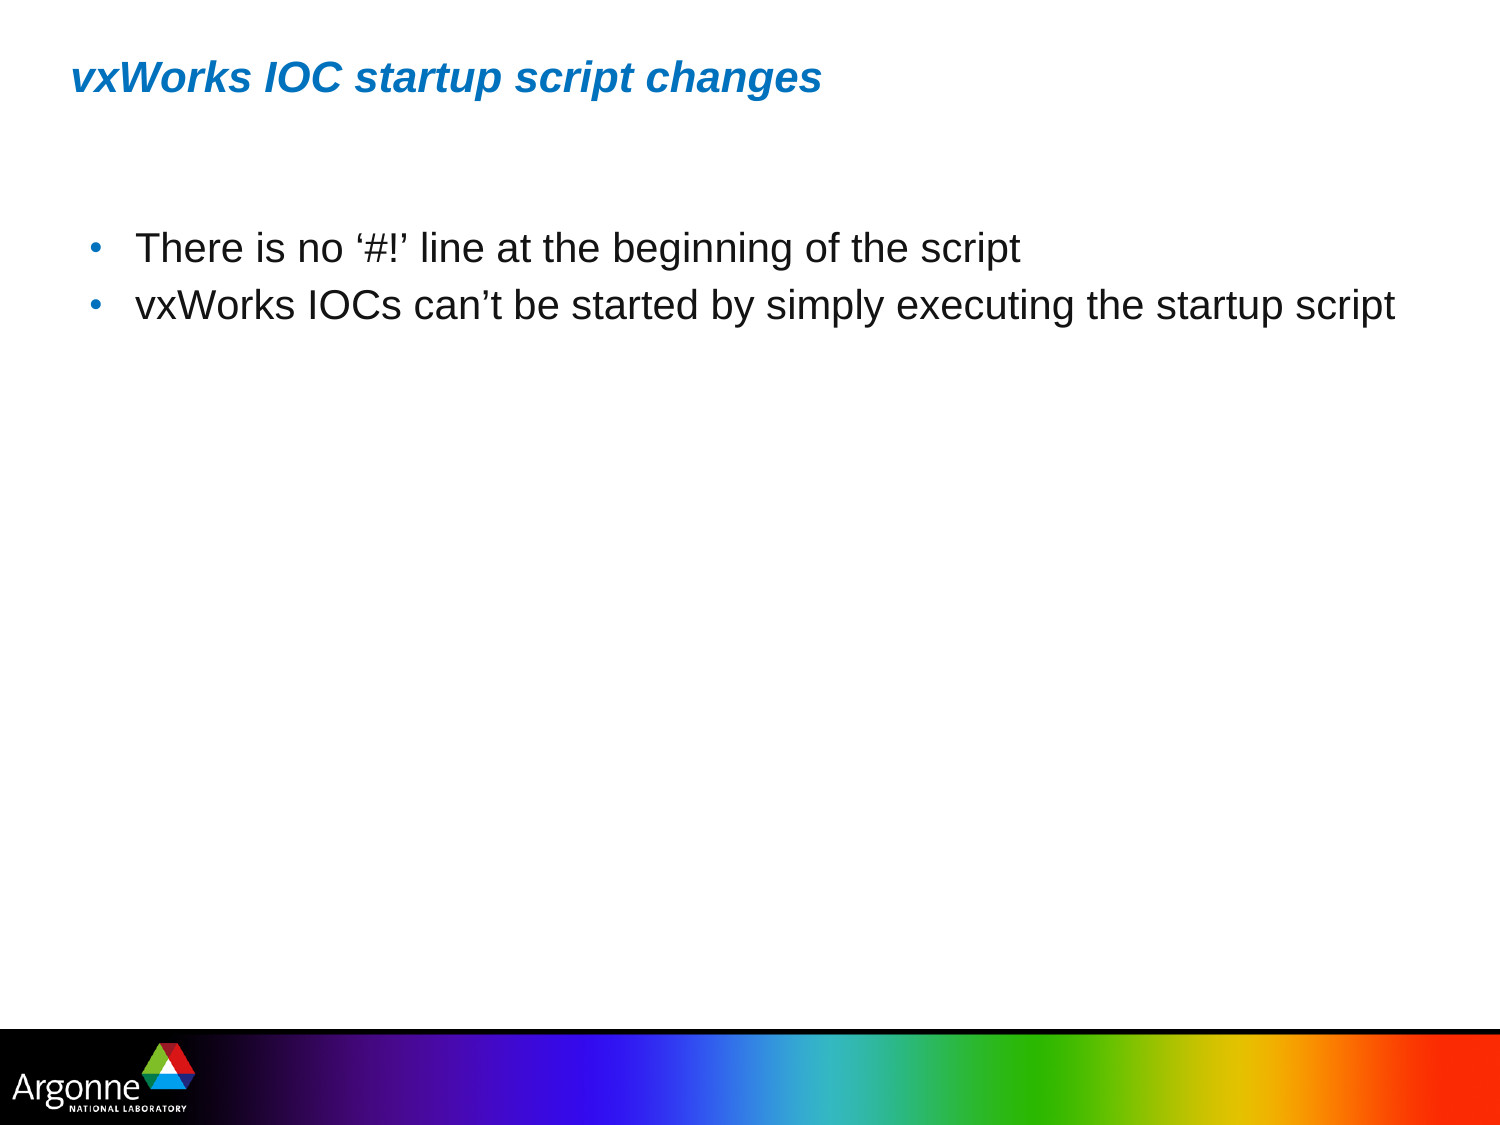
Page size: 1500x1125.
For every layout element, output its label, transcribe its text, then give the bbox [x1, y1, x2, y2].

title vxWorks IOC startup script changes [55, 57, 1361, 113]
list There is no ‘#!’ line at the beginning of the script vxWorks IOCs can’t be started by simply executing the startup script [73, 216, 1424, 470]
picture [0, 1029, 1500, 1125]
